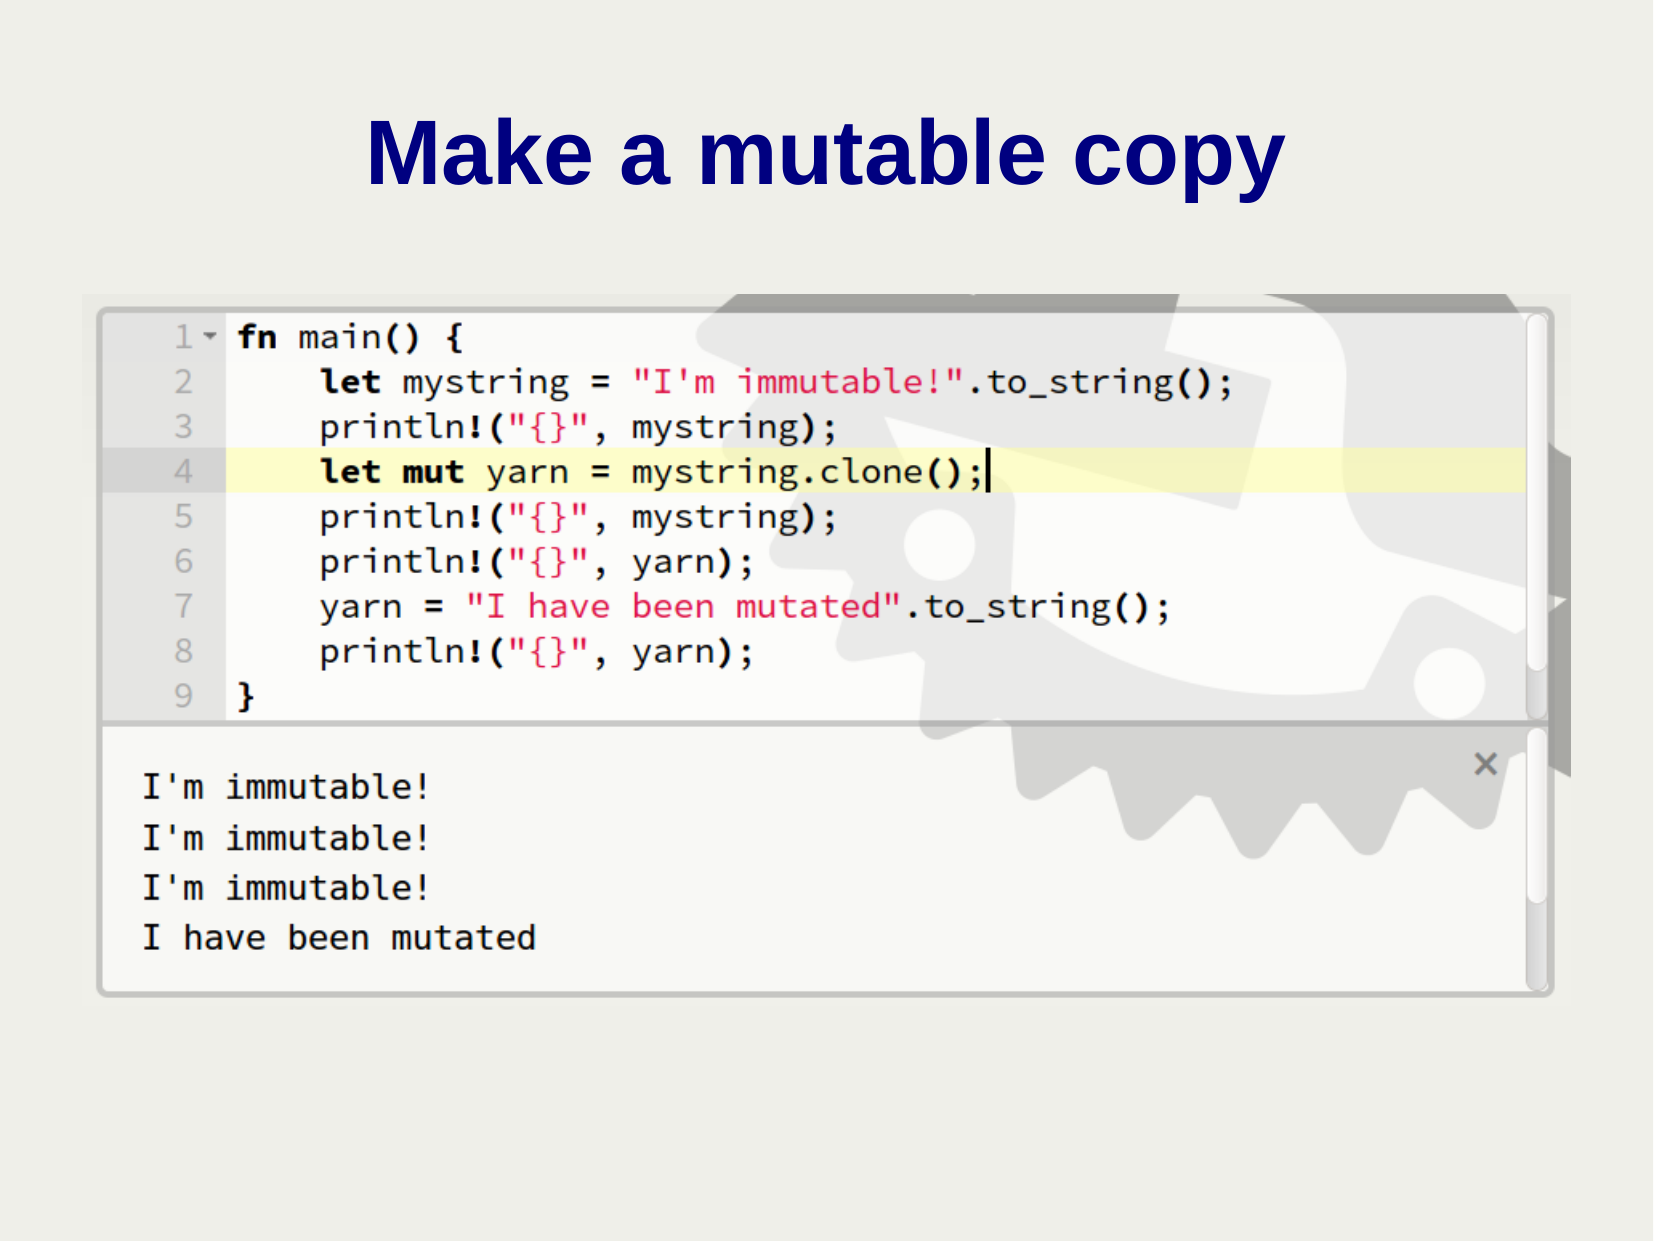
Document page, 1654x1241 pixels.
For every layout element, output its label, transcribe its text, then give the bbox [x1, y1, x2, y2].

picture [0, 0, 1654, 1241]
title Make a mutable copy [82, 49, 1571, 257]
